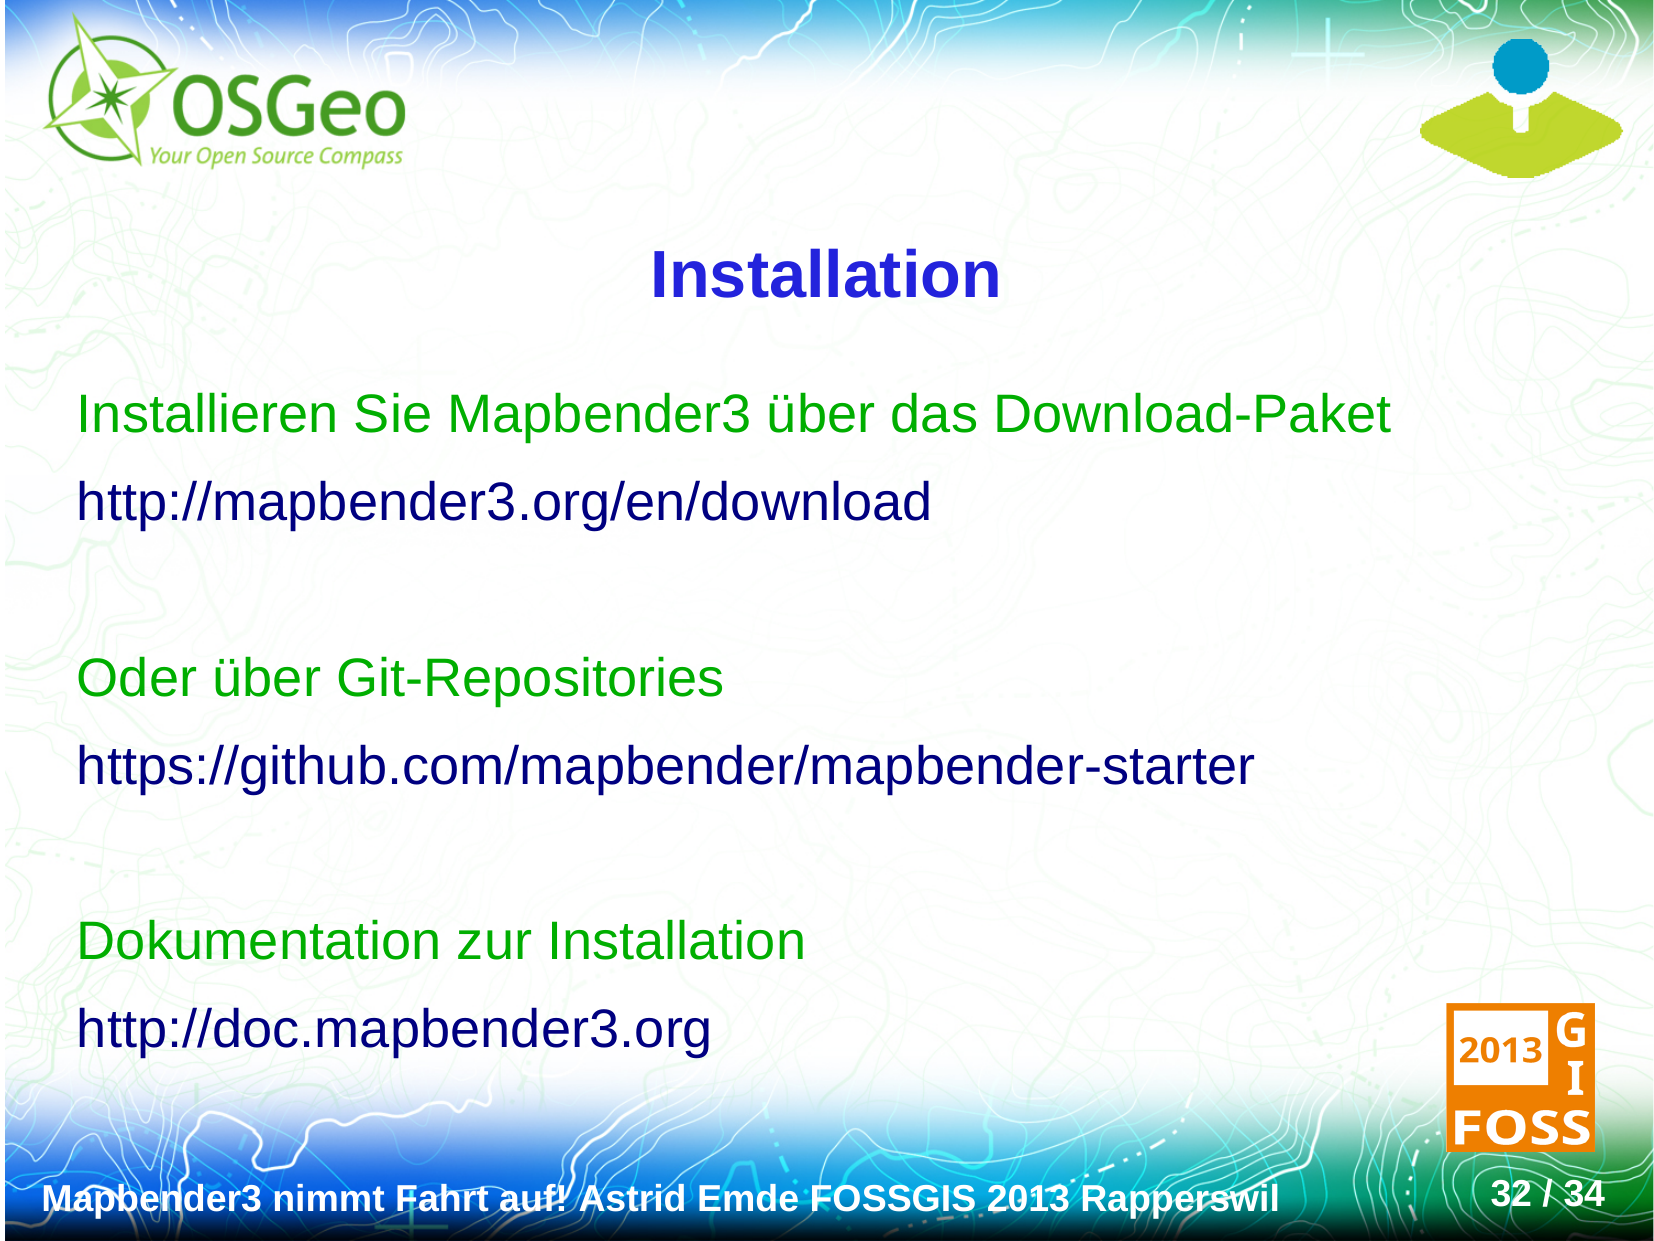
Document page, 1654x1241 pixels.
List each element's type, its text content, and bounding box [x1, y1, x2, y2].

title Installation [82, 200, 1571, 349]
picture [1565, 1184, 1577, 1202]
picture [5, 0, 1654, 1241]
list Installieren Sie Mapbender3 über das Download-Paket http://mapbender3.org/en/download Oder über Git-Repositories https://github.com/mapbender/mapbender-starter Dokumentation zur Installation http://doc.mapbender3.org [76, 383, 1565, 1241]
